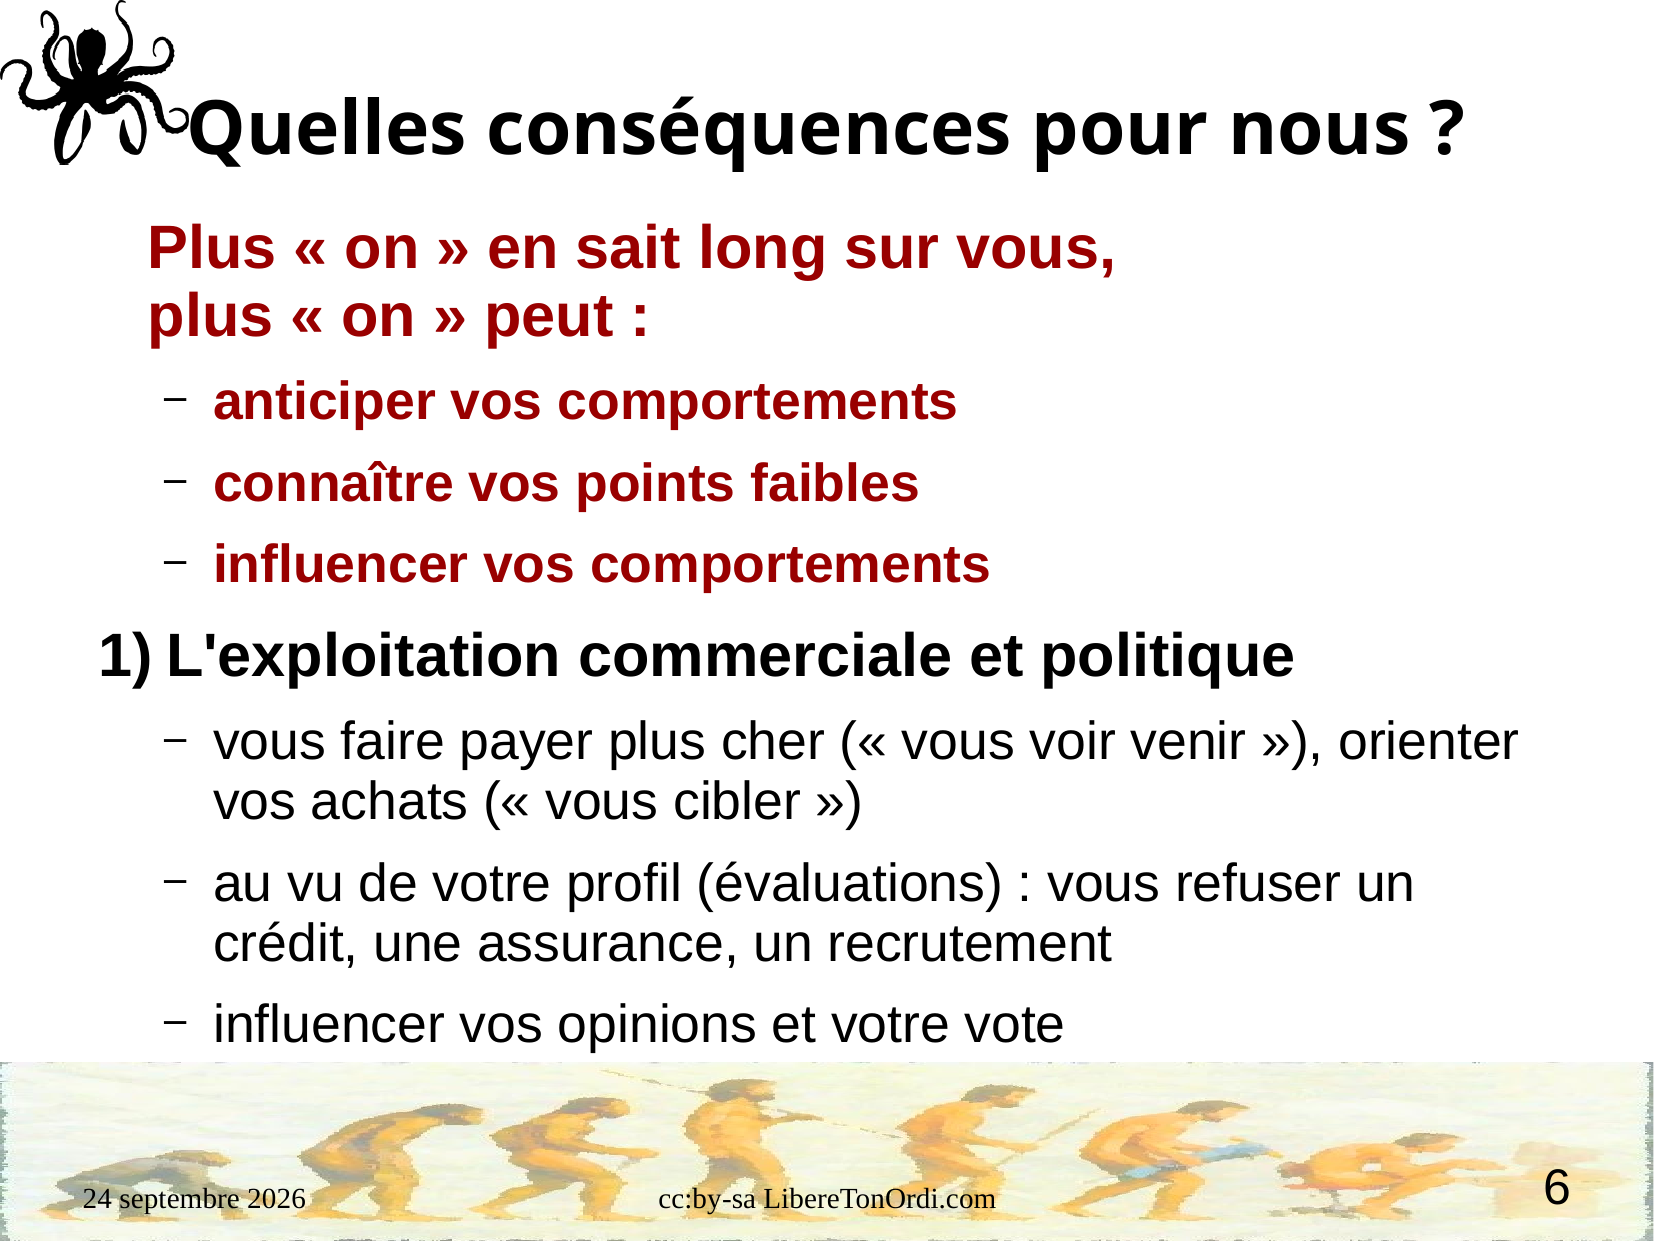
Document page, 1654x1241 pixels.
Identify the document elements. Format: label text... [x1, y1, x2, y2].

picture [0, 0, 189, 165]
list Plus « on » en sait long sur vous, plus « on » peut : anticiper vos comportements connaître vos points faibles influencer vos comportements L'exploitation commerciale et politique vous faire payer plus cher (« vous voir venir »), orienter vos achats (« vous cibler ») au vu de votre profil (évaluations) : vous refuser un crédit, une assurance, un recrutement influencer vos opinions et votre vote [82, 212, 1571, 1063]
title Quelles conséquences pour nous ? [82, 48, 1571, 202]
picture [0, 1062, 1654, 1241]
